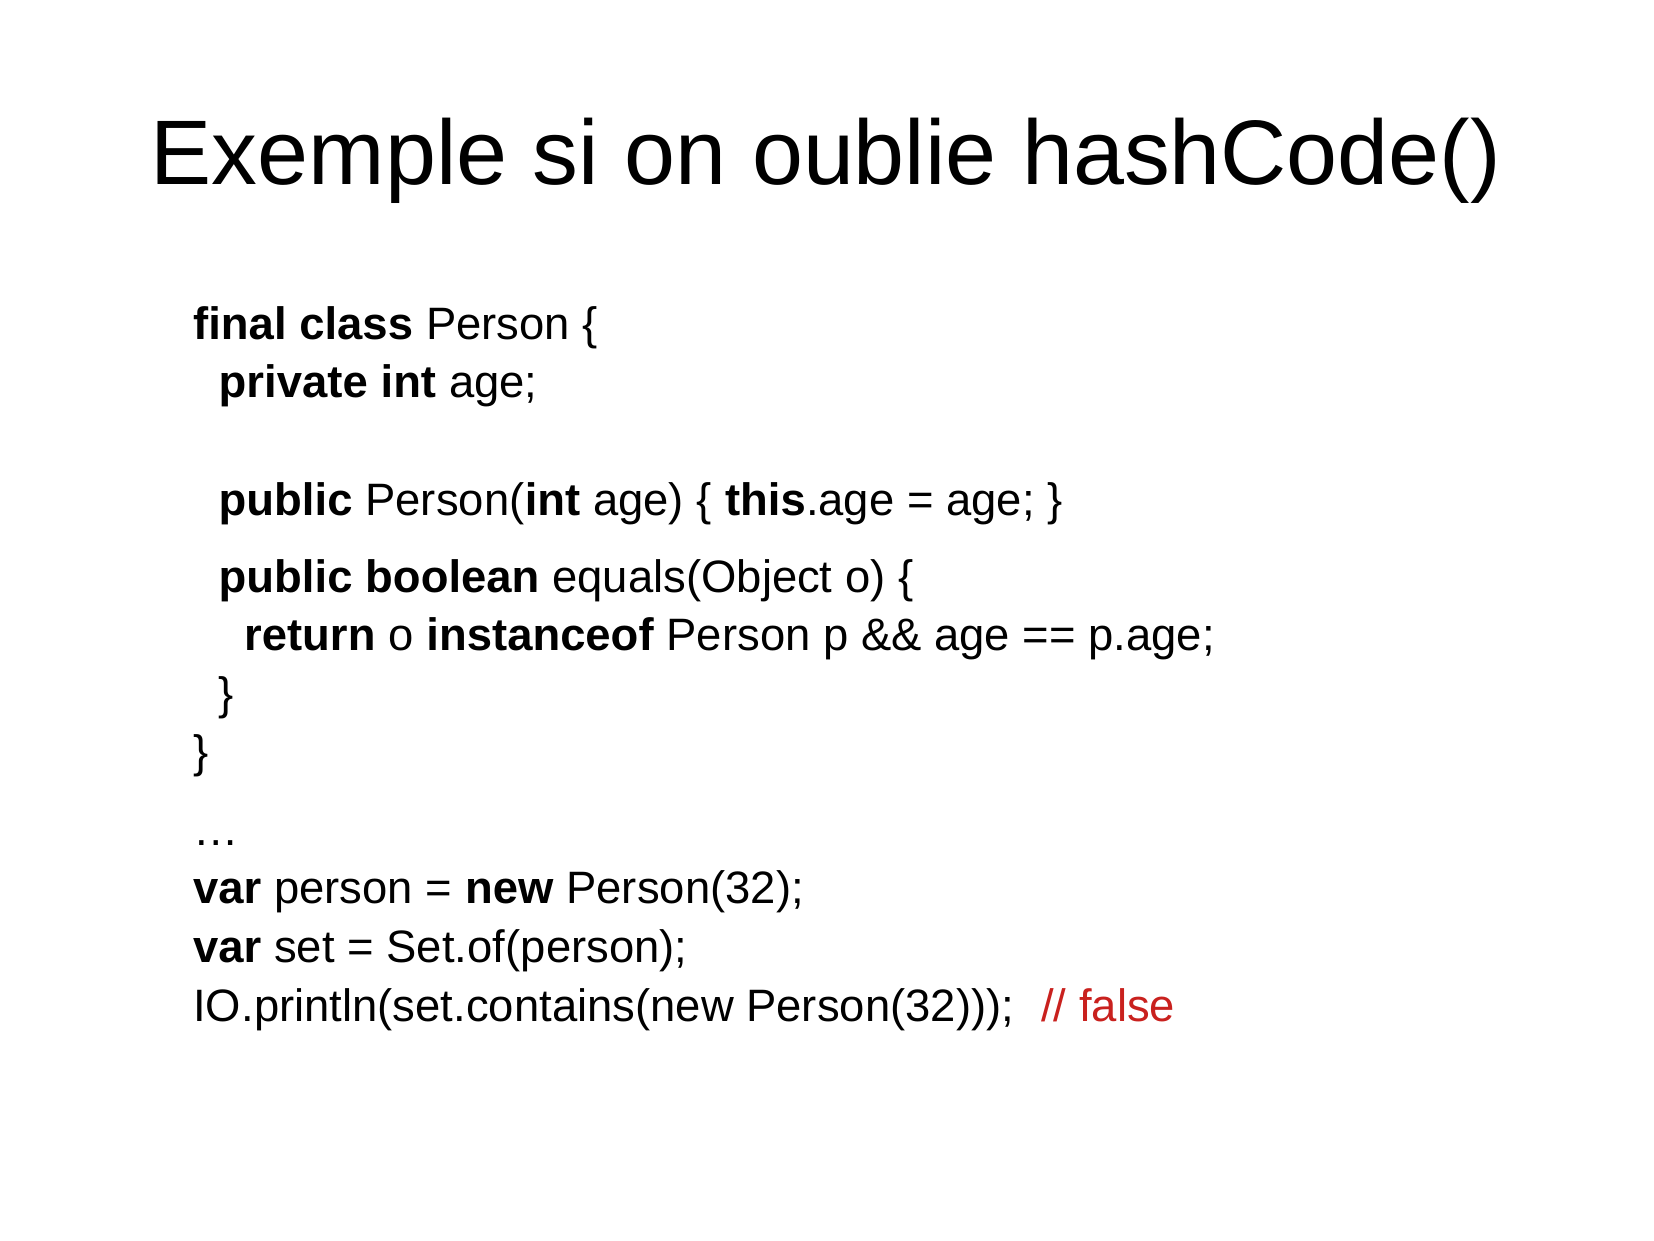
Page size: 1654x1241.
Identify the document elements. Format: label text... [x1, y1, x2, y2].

title Exemple si on oublie hashCode() [82, 49, 1571, 257]
list final class Person { private int age; public Person(int age) { this.age = age; } public boolean equals(Object o) { return o instanceof Person p && age == p.age; } } … var person = new Person(32); var set = Set.of(person); IO.println(set.contains(new Person(32))); // false [82, 290, 1606, 1096]
